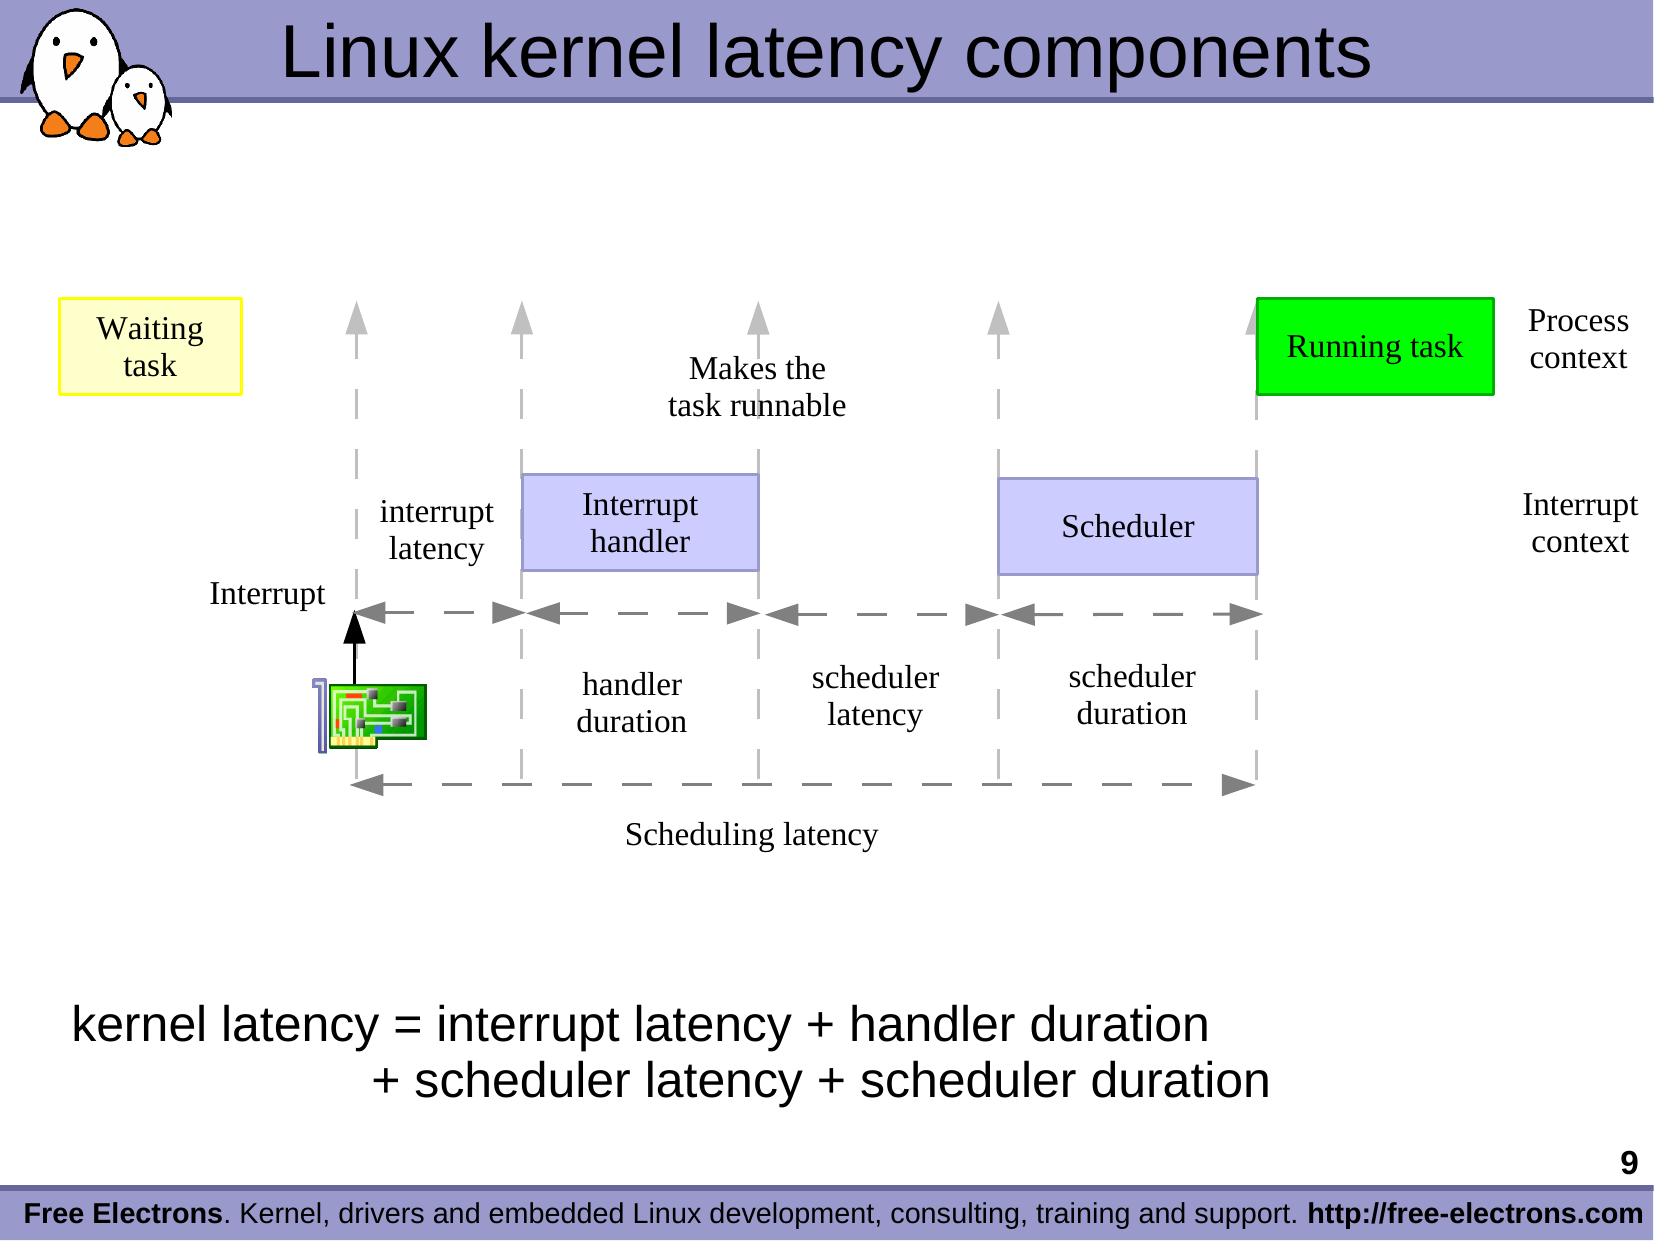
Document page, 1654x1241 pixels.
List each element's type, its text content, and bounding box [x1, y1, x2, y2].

text_box interrupt latency [379, 492, 495, 574]
title Linux kernel latency components [0, 0, 1654, 103]
text_box handler duration [576, 665, 688, 747]
text_box Process context [1527, 301, 1630, 383]
text_box scheduler latency [811, 659, 940, 740]
text_box scheduler duration [1068, 657, 1197, 739]
text_box Interrupt [209, 574, 326, 616]
text_box Makes the task runnable [668, 349, 848, 431]
text_box Scheduler [998, 478, 1258, 575]
picture [20, 103, 172, 147]
text_box Interrupt context [1522, 485, 1639, 567]
text_box Interrupt handler [522, 474, 759, 571]
text_box Scheduling latency [624, 815, 880, 857]
picture [312, 650, 433, 771]
list kernel latency = interrupt latency + handler duration + scheduler latency + scheduler duration [53, 996, 1466, 1143]
text_box Waiting task [59, 298, 242, 395]
text_box Running task [1257, 298, 1494, 395]
